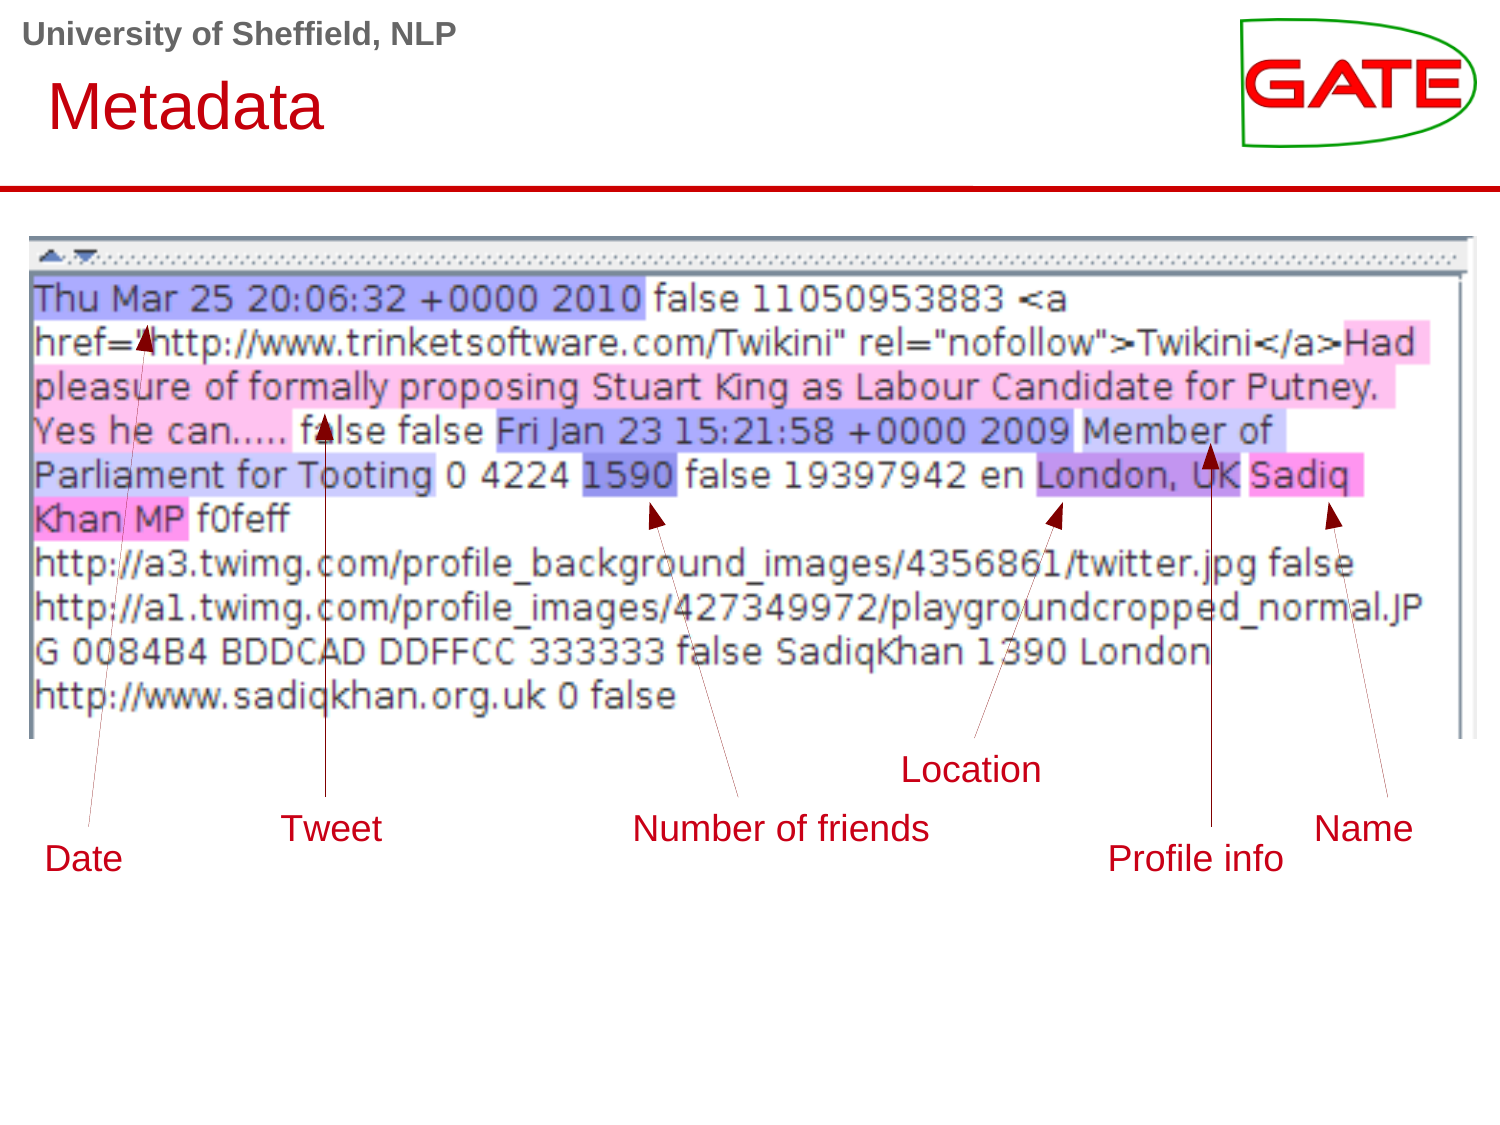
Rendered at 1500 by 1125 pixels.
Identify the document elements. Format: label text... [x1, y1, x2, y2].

picture [1240, 18, 1477, 148]
text_box Number of friends [617, 796, 945, 857]
title Metadata [47, 47, 1267, 168]
picture [29, 236, 1477, 739]
text_box Tweet [265, 796, 397, 857]
text_box Profile info [1092, 826, 1300, 887]
text_box Name [1299, 796, 1429, 857]
text_box Date [29, 826, 178, 887]
text_box Location [885, 737, 1057, 798]
